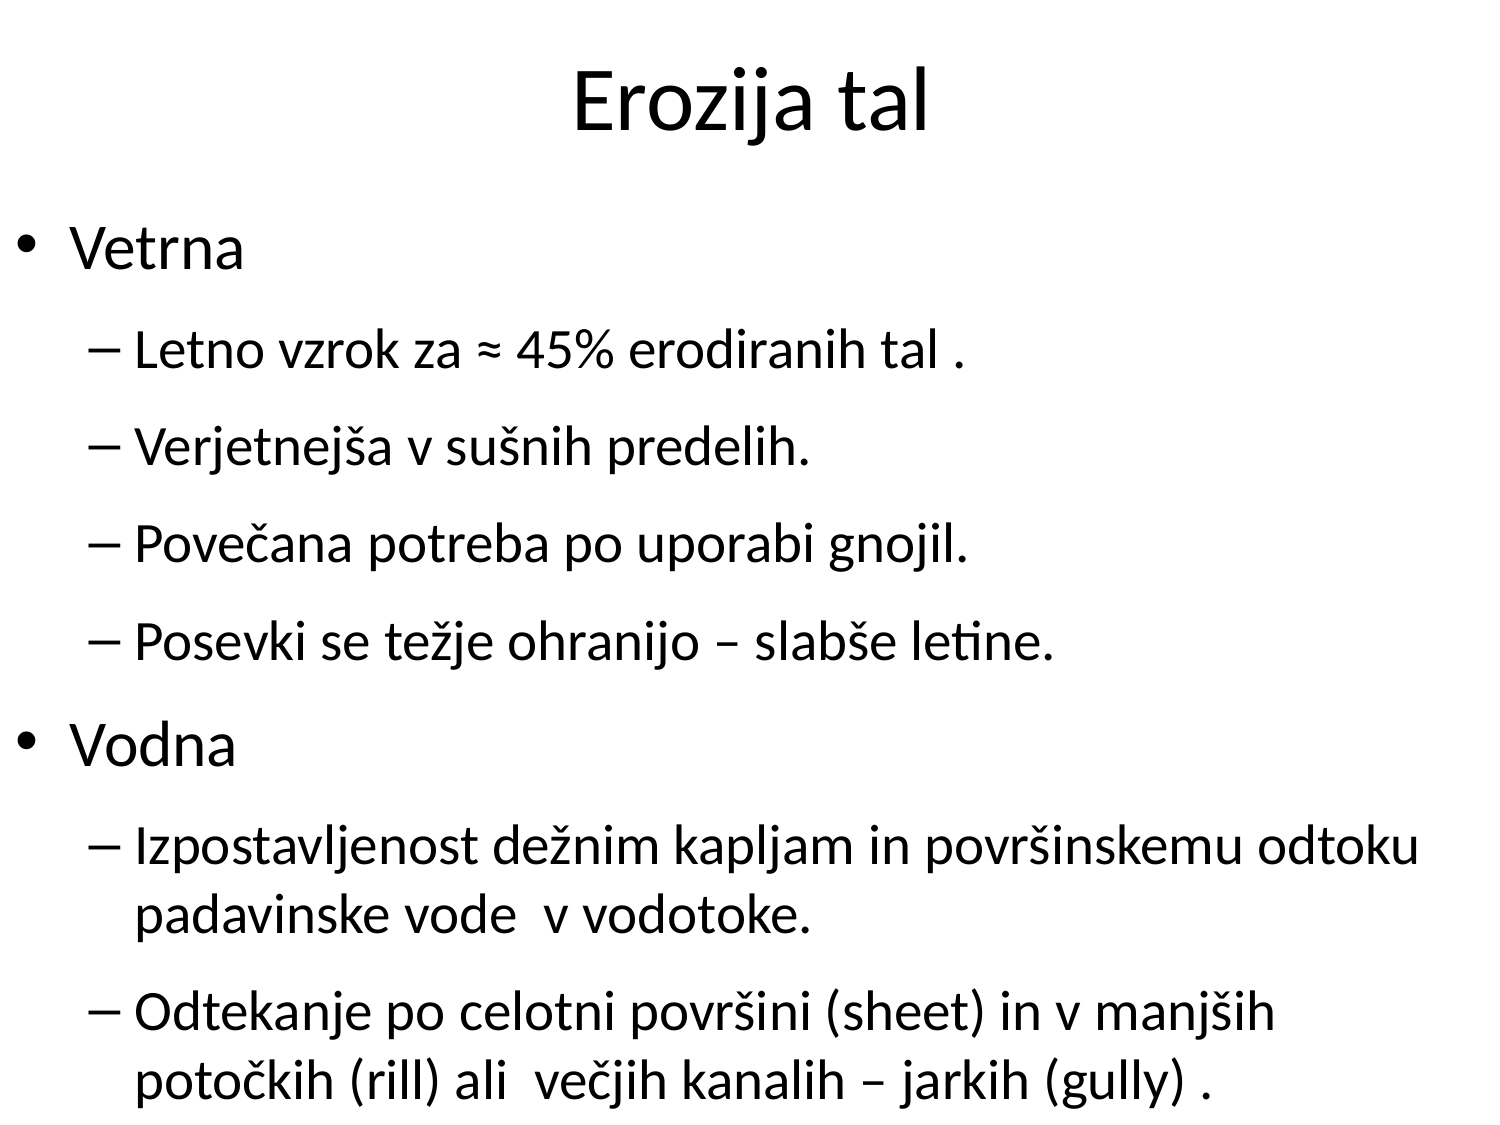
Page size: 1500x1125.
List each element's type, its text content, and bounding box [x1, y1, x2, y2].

title Erozija tal [76, 0, 1427, 188]
list Vetrna Letno vzrok za ≈ 45% erodiranih tal . Verjetnejša v sušnih predelih. Povečana potreba po uporabi gnojil. Posevki se težje ohranijo – slabše letine. Vodna Izpostavljenost dežnim kapljam in površinskemu odtoku padavinske vode v vodotoke. Odtekanje po celotni površini (sheet) in v manjših potočkih (rill) ali večjih kanalih – jarkih (gully) . [0, 196, 1500, 1125]
